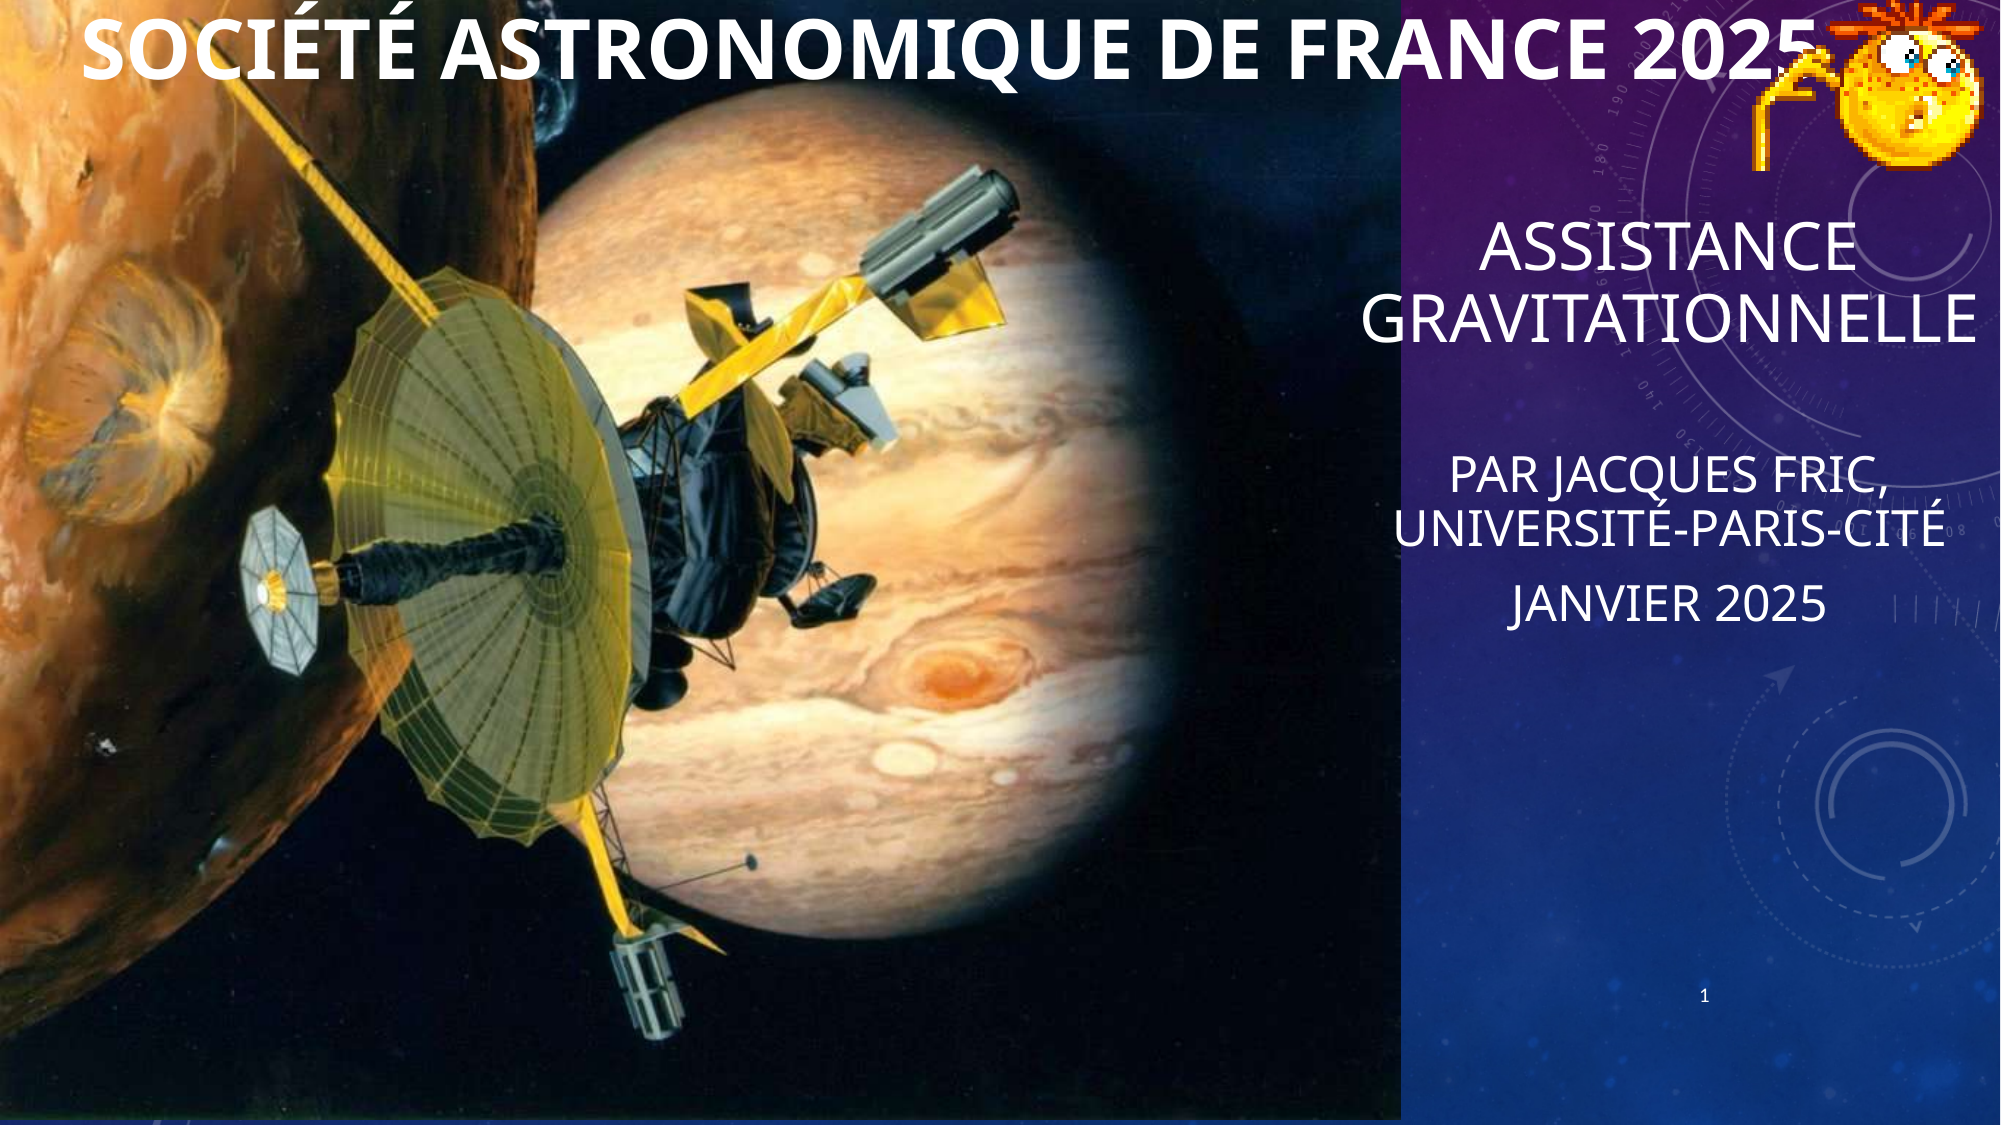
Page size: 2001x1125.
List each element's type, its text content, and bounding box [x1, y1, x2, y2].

picture [1752, 0, 1984, 171]
text_box assistance gravitationnelle Par Jacques Fric, université-Paris-cité janvier 2025 [1340, 206, 2000, 640]
text_box [1684, 963, 1775, 1026]
text_box Société Astronomique de France 2025 [65, 0, 1752, 104]
picture [0, 0, 1401, 1121]
